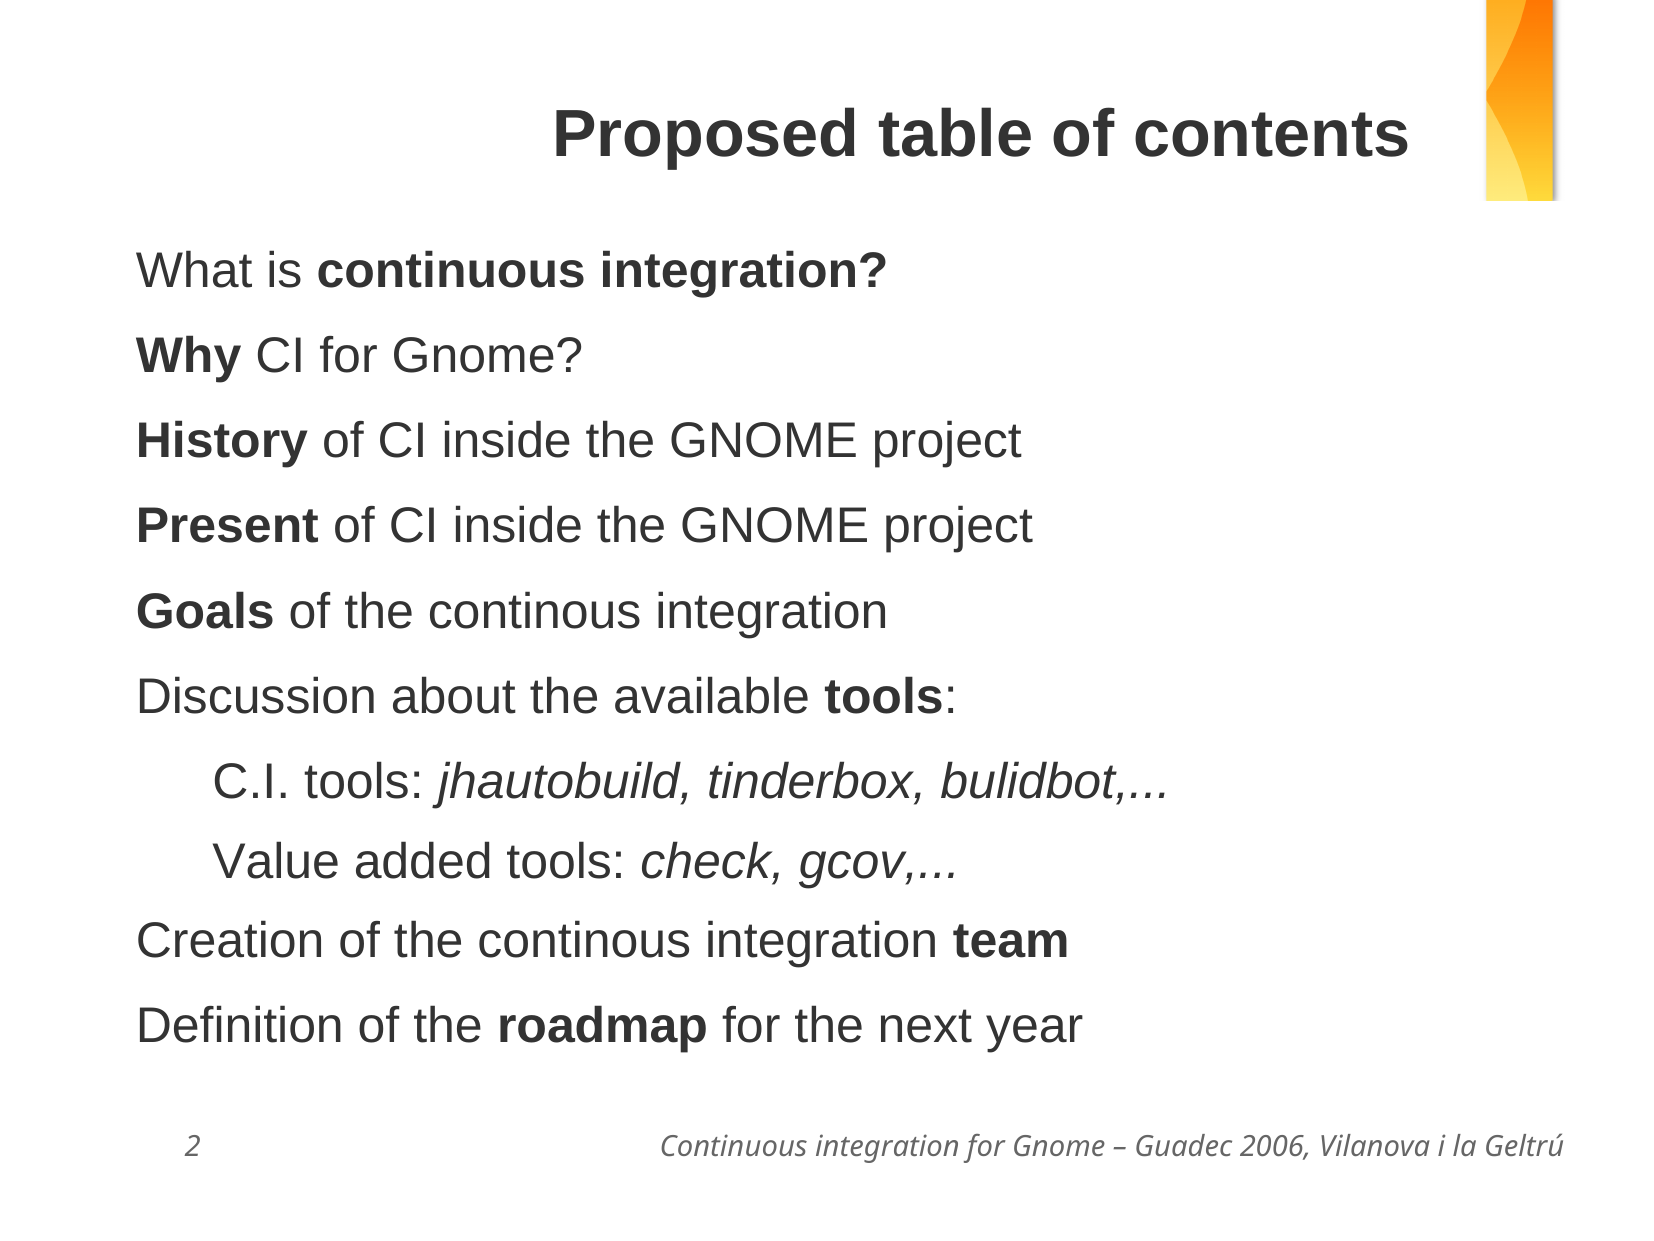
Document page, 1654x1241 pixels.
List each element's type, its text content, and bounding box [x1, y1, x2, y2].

title Proposed table of contents [88, 29, 1412, 237]
list What is continuous integration? Why CI for Gnome? History of CI inside the GNOME project Present of CI inside the GNOME project Goals of the continous integration Discussion about the available tools: C.I. tools: jhautobuild, tinderbox, bulidbot,... Value added tools: check, gcov,... Creation of the continous integration team Definition of the roadmap for the next year [118, 242, 1607, 1078]
picture [1479, 0, 1565, 201]
